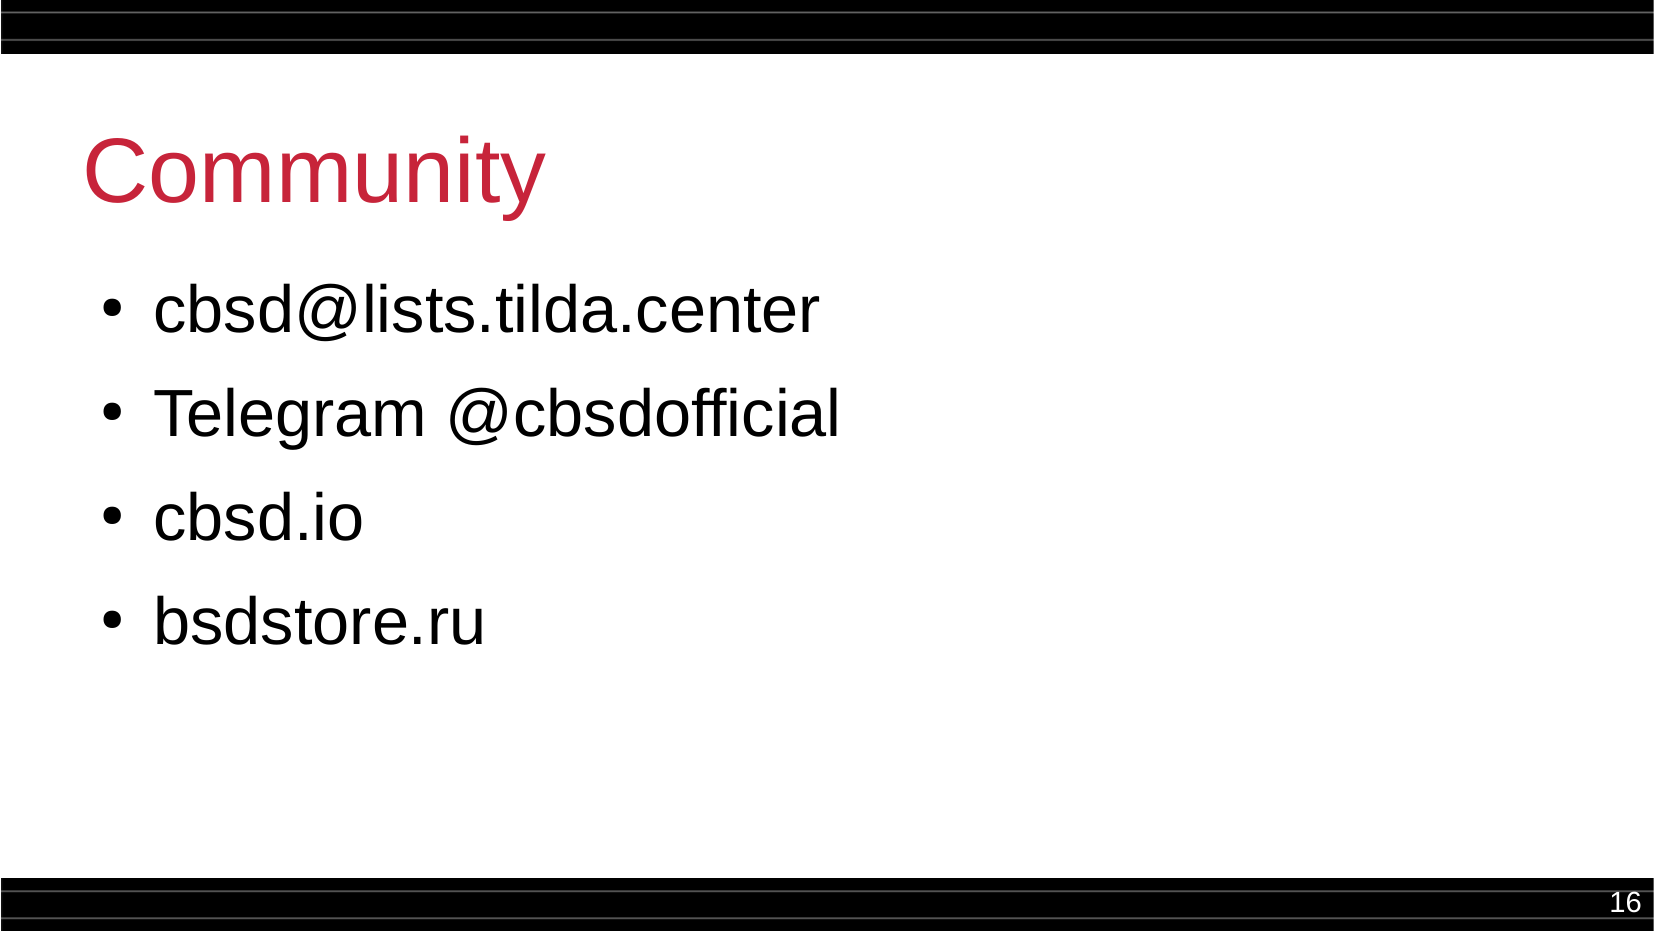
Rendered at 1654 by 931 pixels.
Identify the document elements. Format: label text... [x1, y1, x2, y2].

picture [1, 878, 1654, 931]
picture [1, 0, 1654, 54]
list cbsd@lists.tilda.center Telegram @cbsdofficial cbsd.io bsdstore.ru [82, 271, 1571, 851]
title Community [82, 92, 1571, 249]
